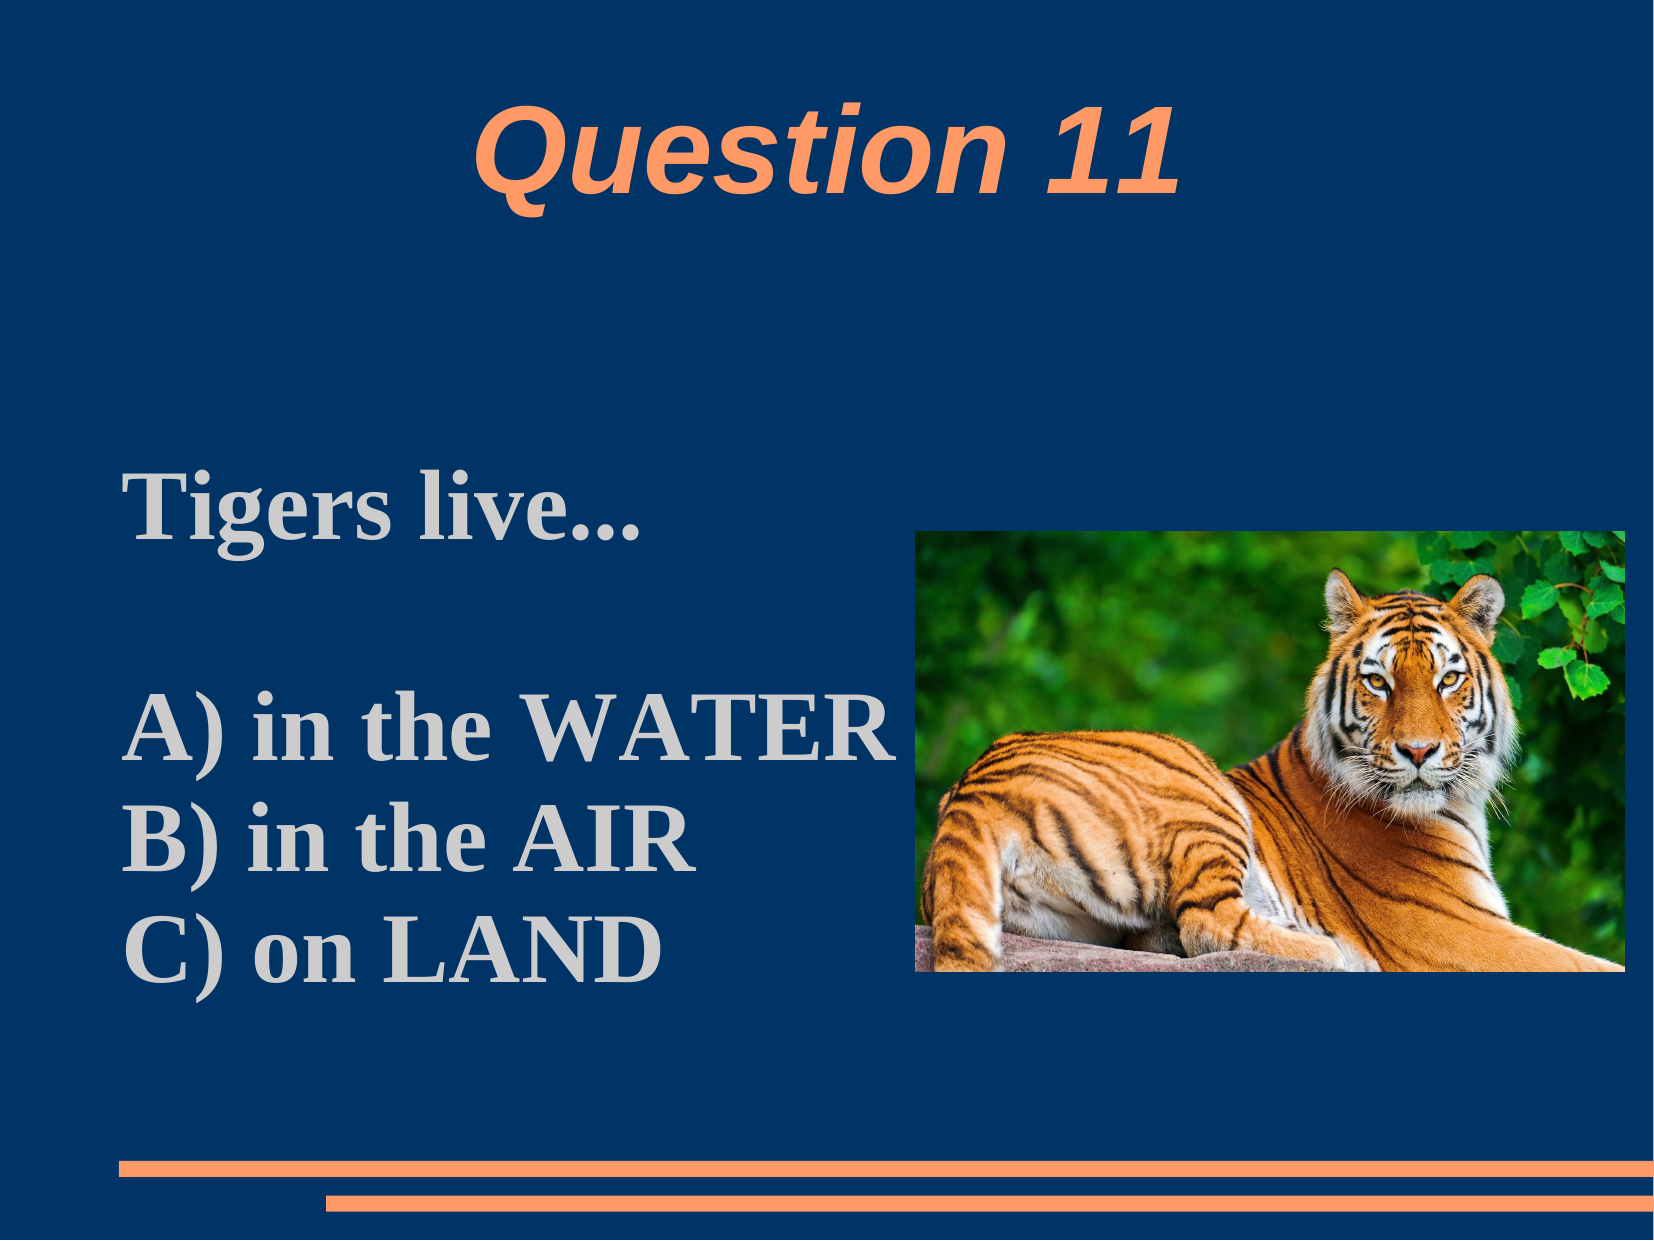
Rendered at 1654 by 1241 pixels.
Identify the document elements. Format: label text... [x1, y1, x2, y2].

picture [915, 531, 1625, 972]
title Question 11 [121, 46, 1534, 254]
subtitle Tigers live... A) in the WATER B) in the AIR C) on LAND [121, 322, 1561, 1132]
